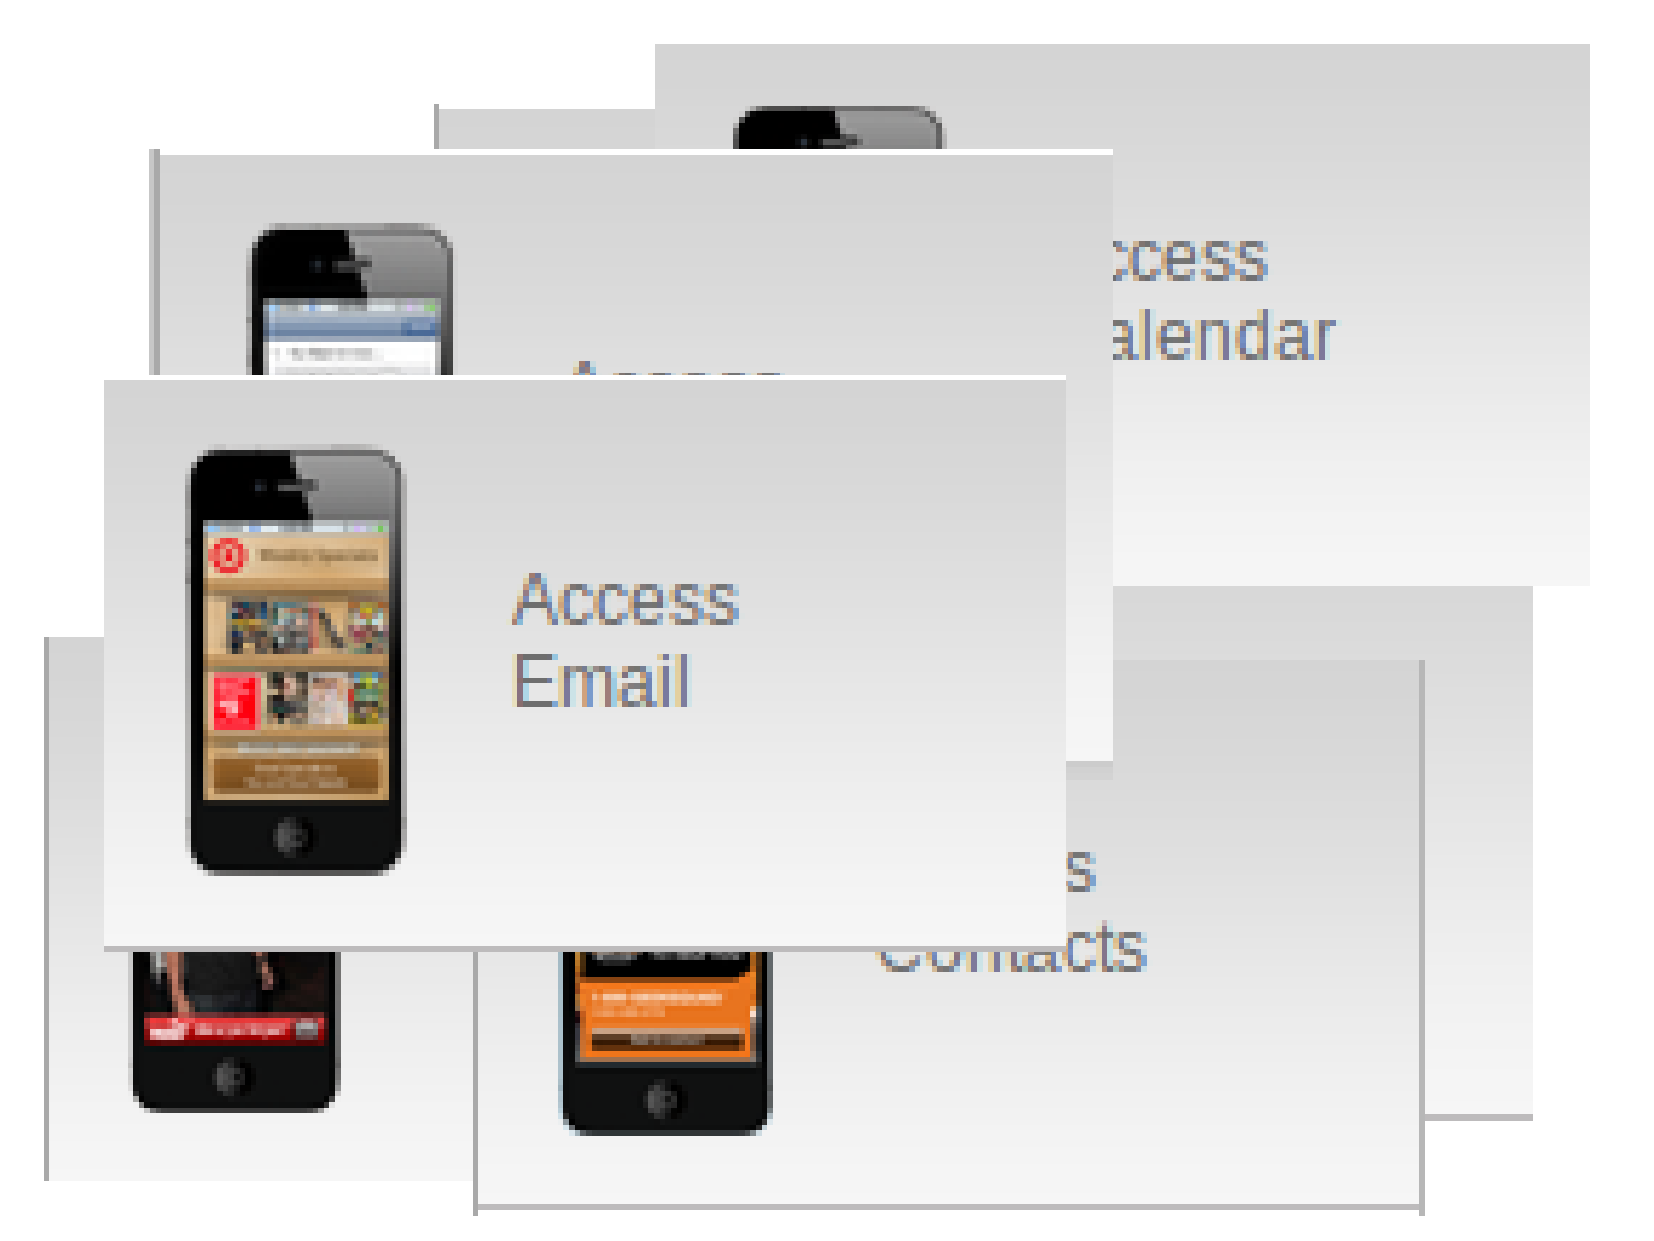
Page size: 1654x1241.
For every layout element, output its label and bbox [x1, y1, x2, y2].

picture [44, 44, 1590, 1216]
